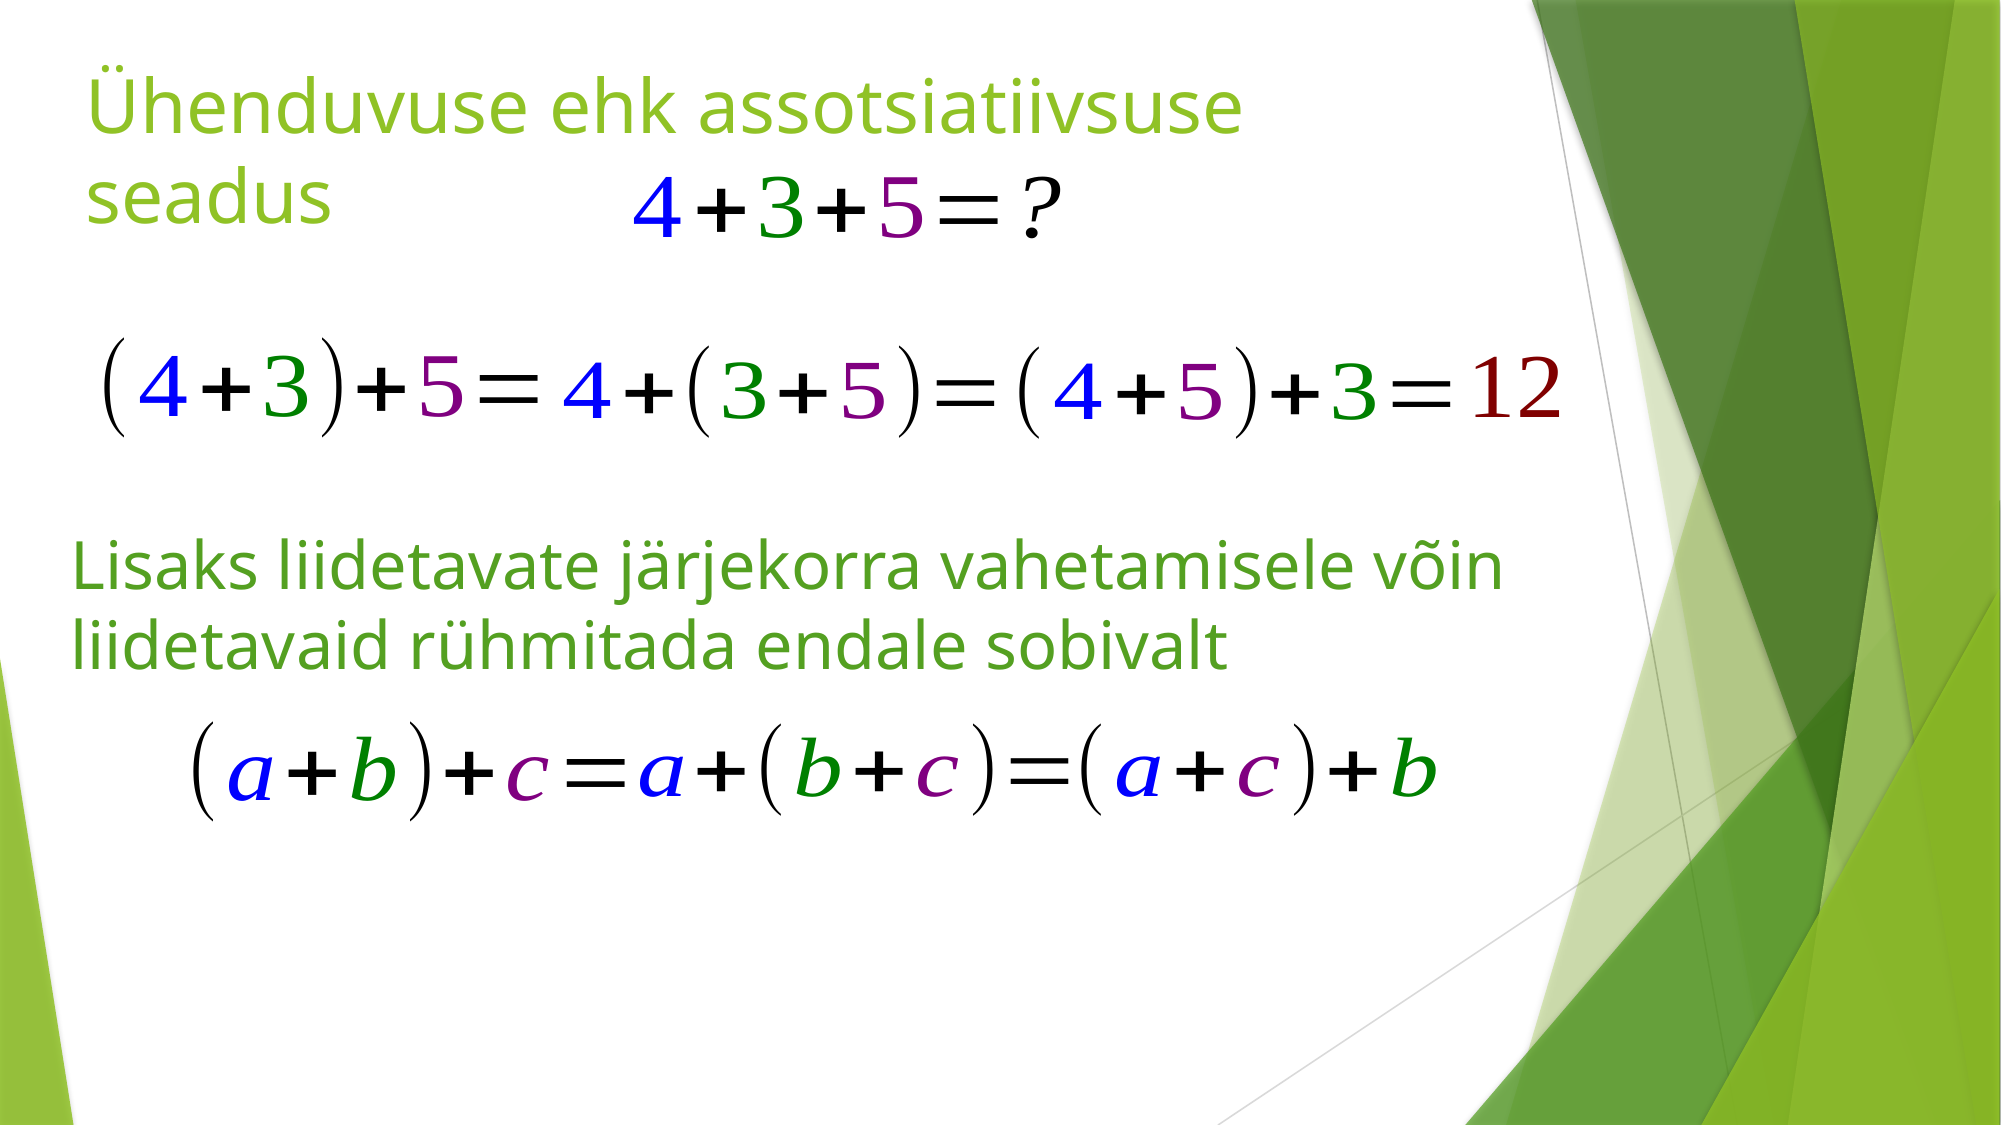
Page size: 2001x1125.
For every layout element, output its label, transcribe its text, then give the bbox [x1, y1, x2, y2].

text_box Lisaks liidetavate järjekorra vahetamisele võin liidetavaid rühmitada endale sobivalt [55, 515, 1524, 691]
title Ühenduvuse ehk assotsiatiivsuse seadus [70, 50, 1481, 268]
chart [87, 333, 1575, 444]
chart [175, 717, 1451, 827]
chart [620, 156, 1076, 258]
